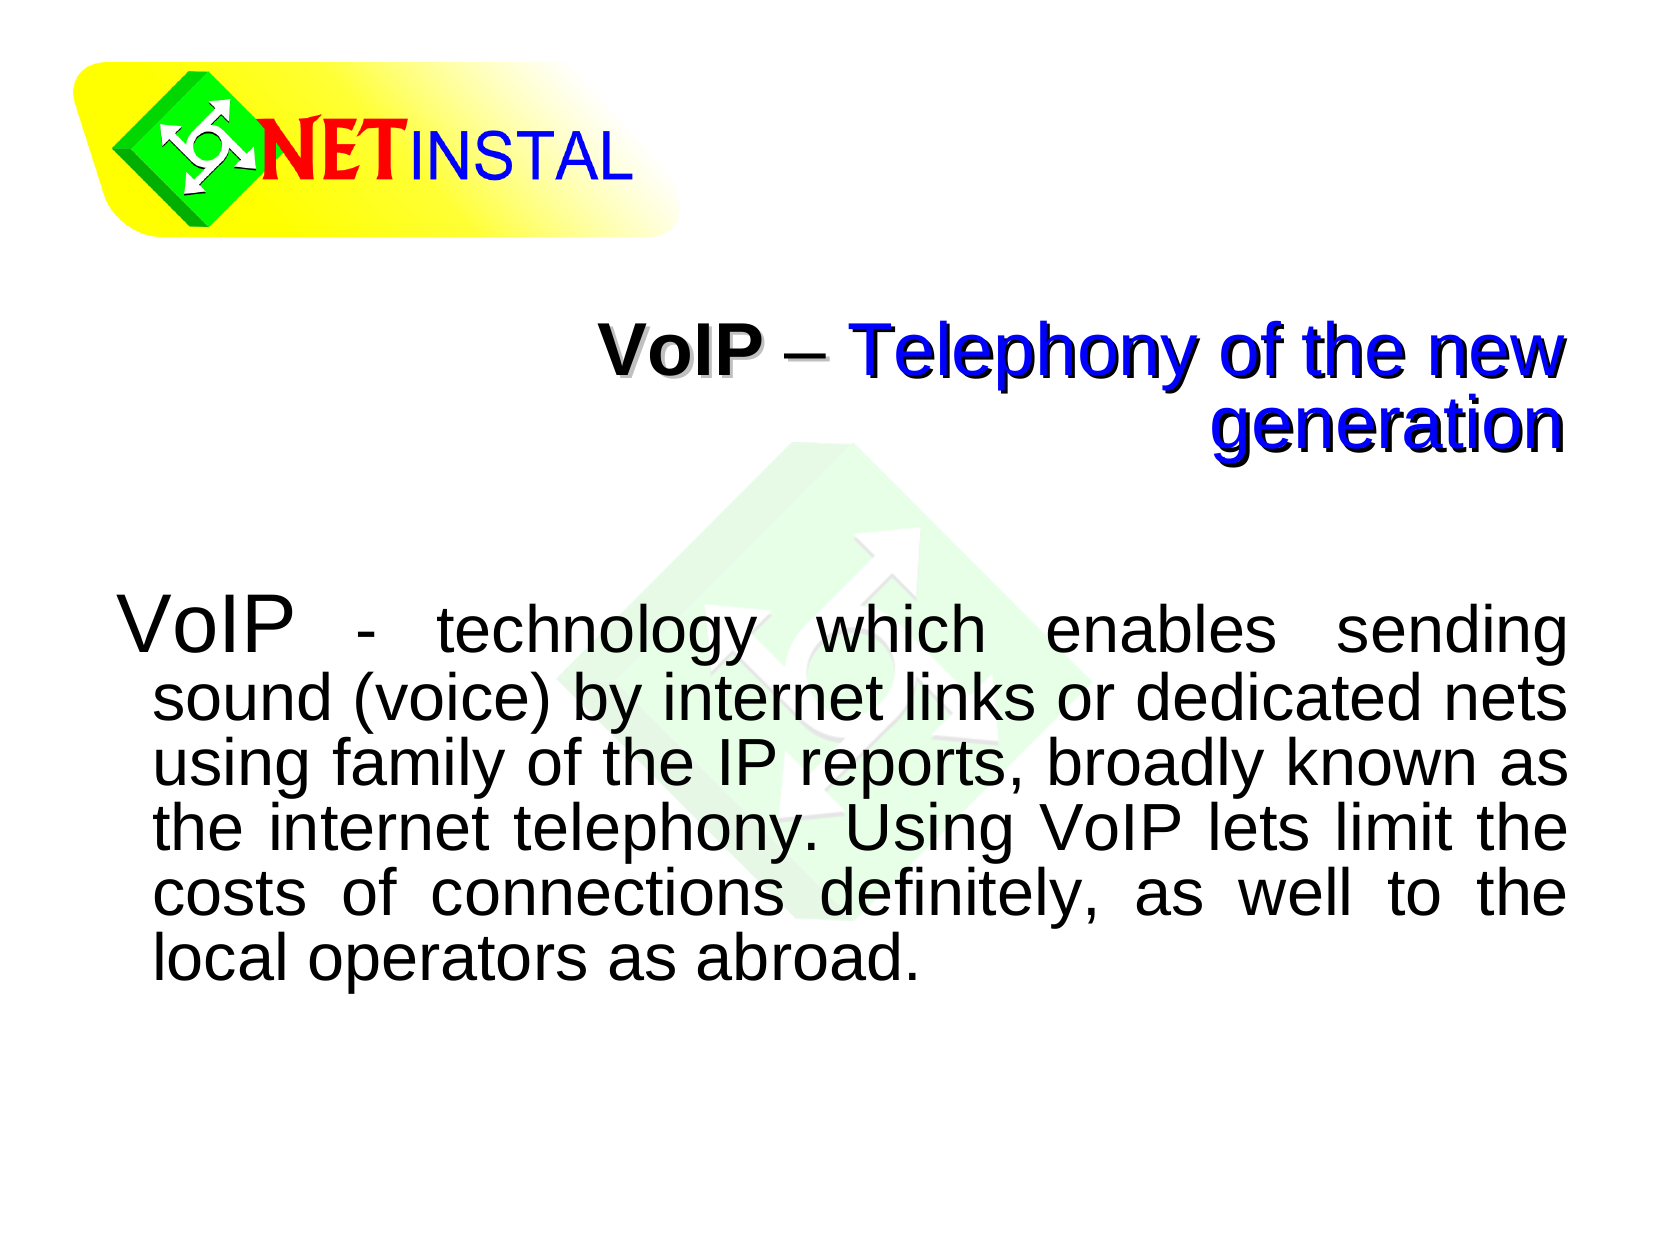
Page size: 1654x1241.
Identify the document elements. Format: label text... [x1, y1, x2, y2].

subtitle VoIP - technology which enables sending sound (voice) by internet links or dedicated nets using family of the IP reports, broadly known as the internet telephony. Using VoIP lets limit the costs of connections definitely, as well to the local operators as abroad. [82, 472, 1571, 1109]
picture [73, 62, 680, 237]
title VoIP – Telephony of the new generation [472, 295, 1565, 472]
